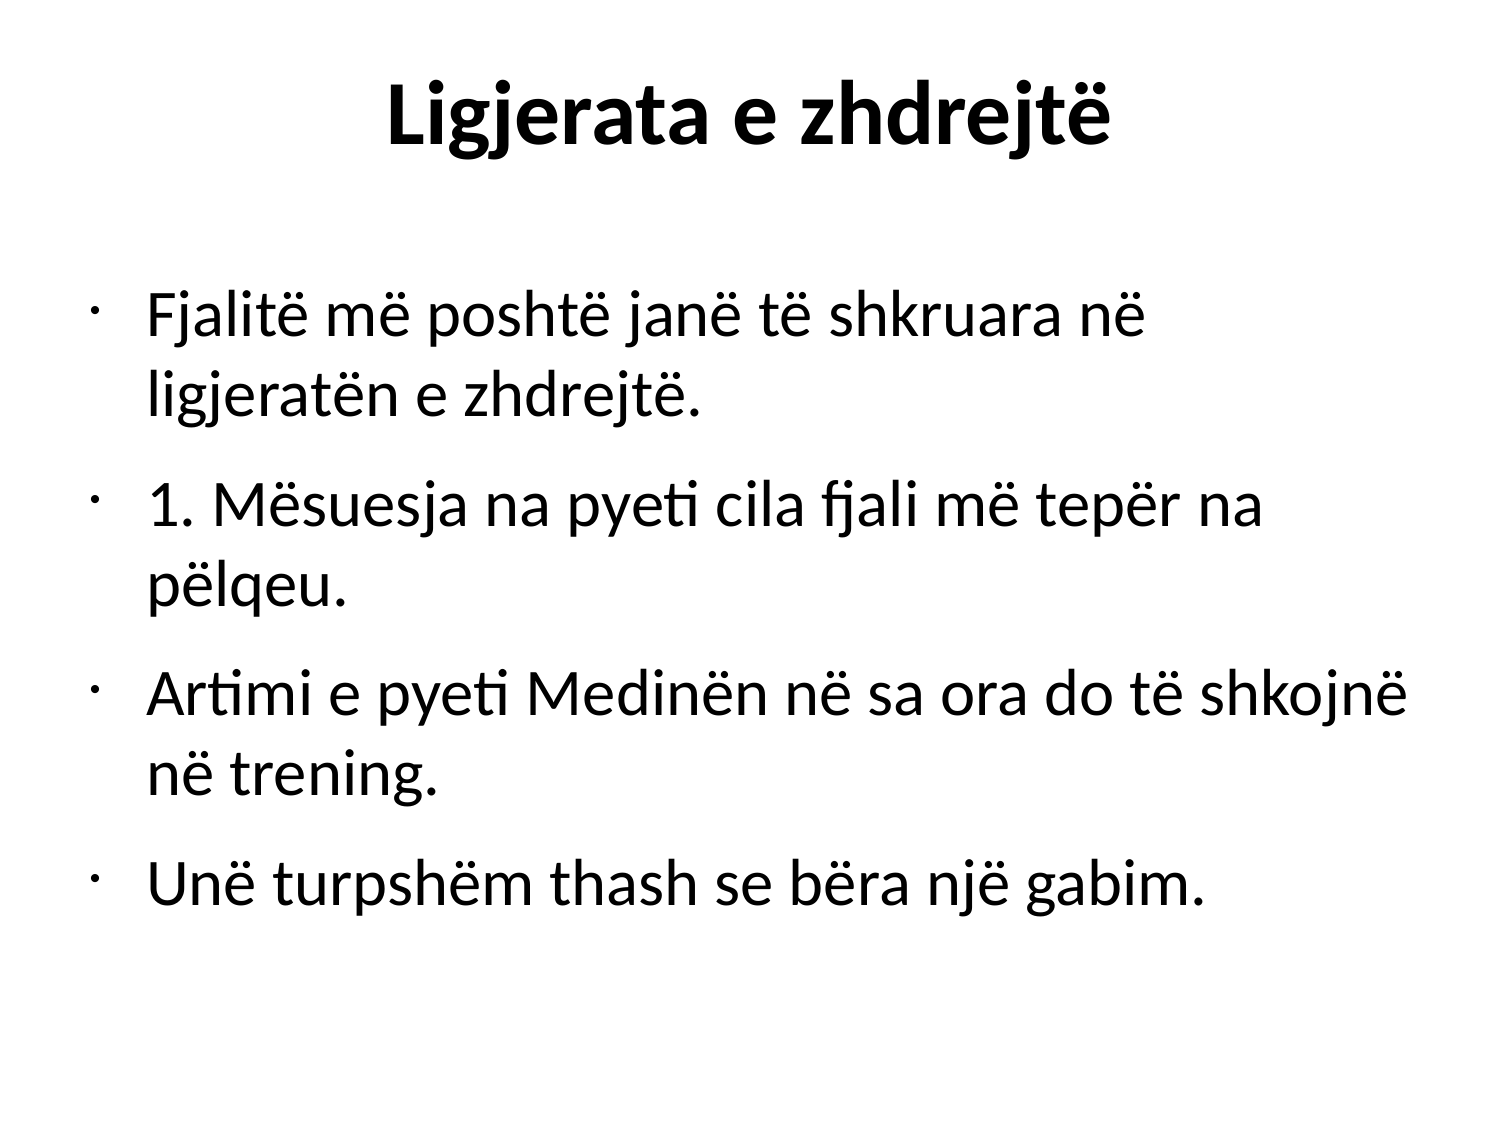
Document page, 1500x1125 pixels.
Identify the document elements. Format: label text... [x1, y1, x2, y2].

list Fjalitë më poshtë janë të shkruara në ligjeratën e zhdrejtë. 1. Mësuesja na pyeti cila fjali më tepër na pëlqeu. Artimi e pyeti Medinën në sa ora do të shkojnë në trening. Unë turpshëm thash se bëra një gabim. [75, 262, 1425, 1005]
title Ligjerata e zhdrejtë [75, 45, 1425, 233]
